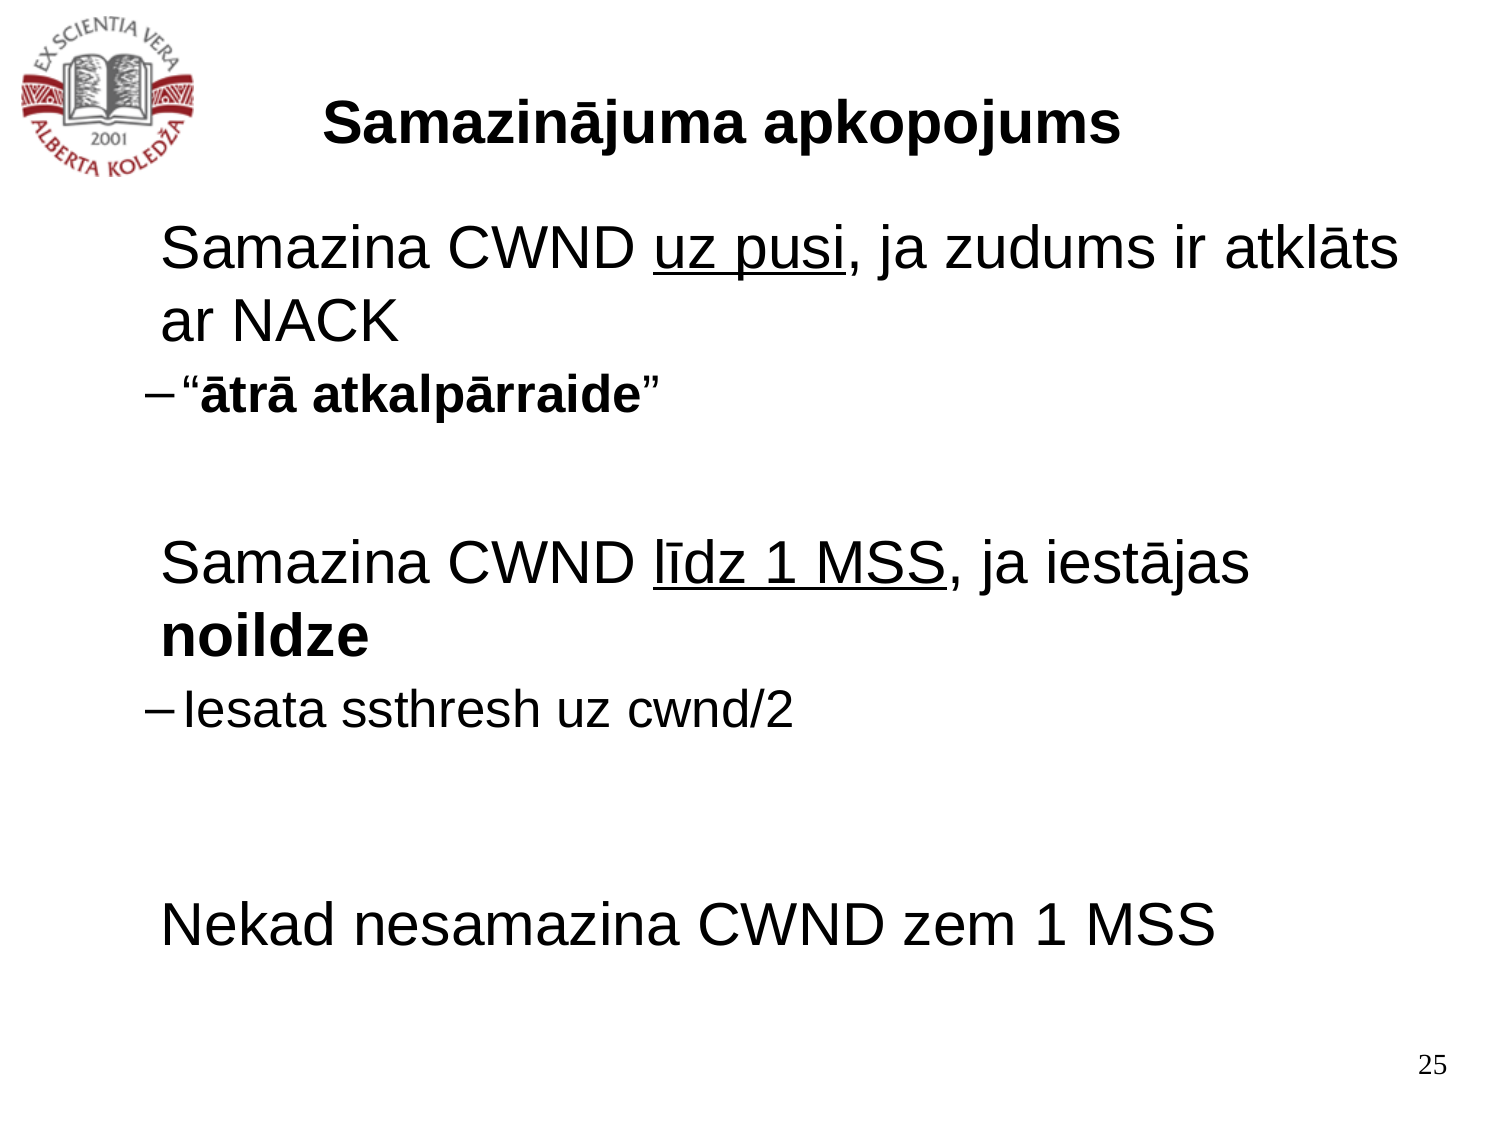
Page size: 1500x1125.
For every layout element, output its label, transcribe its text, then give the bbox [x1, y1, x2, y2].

title Samazinājuma apkopojums [50, 62, 1374, 175]
picture [21, 16, 194, 177]
list Samazina CWND uz pusi, ja zudums ir atklāts ar NACK “ātrā atkalpārraide” Samazina CWND līdz 1 MSS, ja iestājas noildze Iesata ssthresh uz cwnd/2 Nekad nesamazina CWND zem 1 MSS [74, 200, 1463, 1101]
